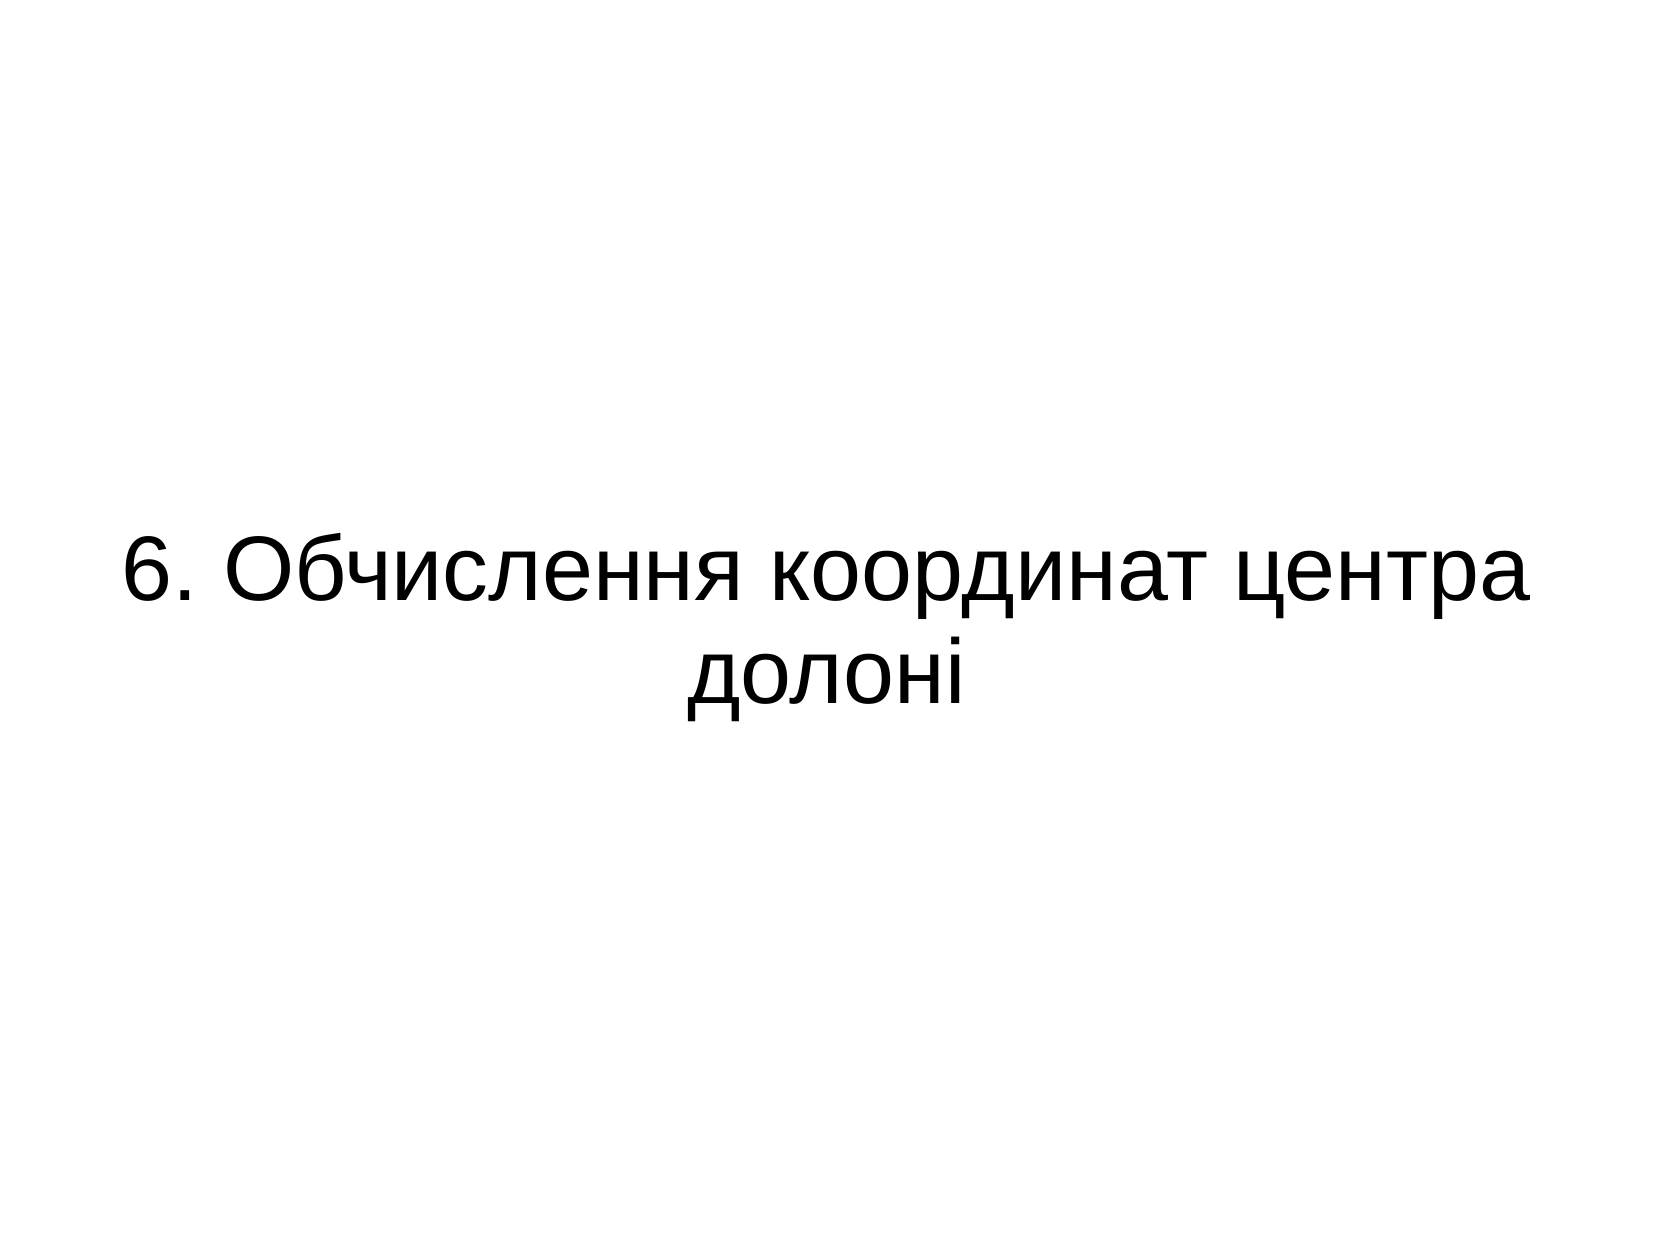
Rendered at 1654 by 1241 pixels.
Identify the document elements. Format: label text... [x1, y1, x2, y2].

title 6. Обчислення координат центра долоні [82, 516, 1571, 724]
